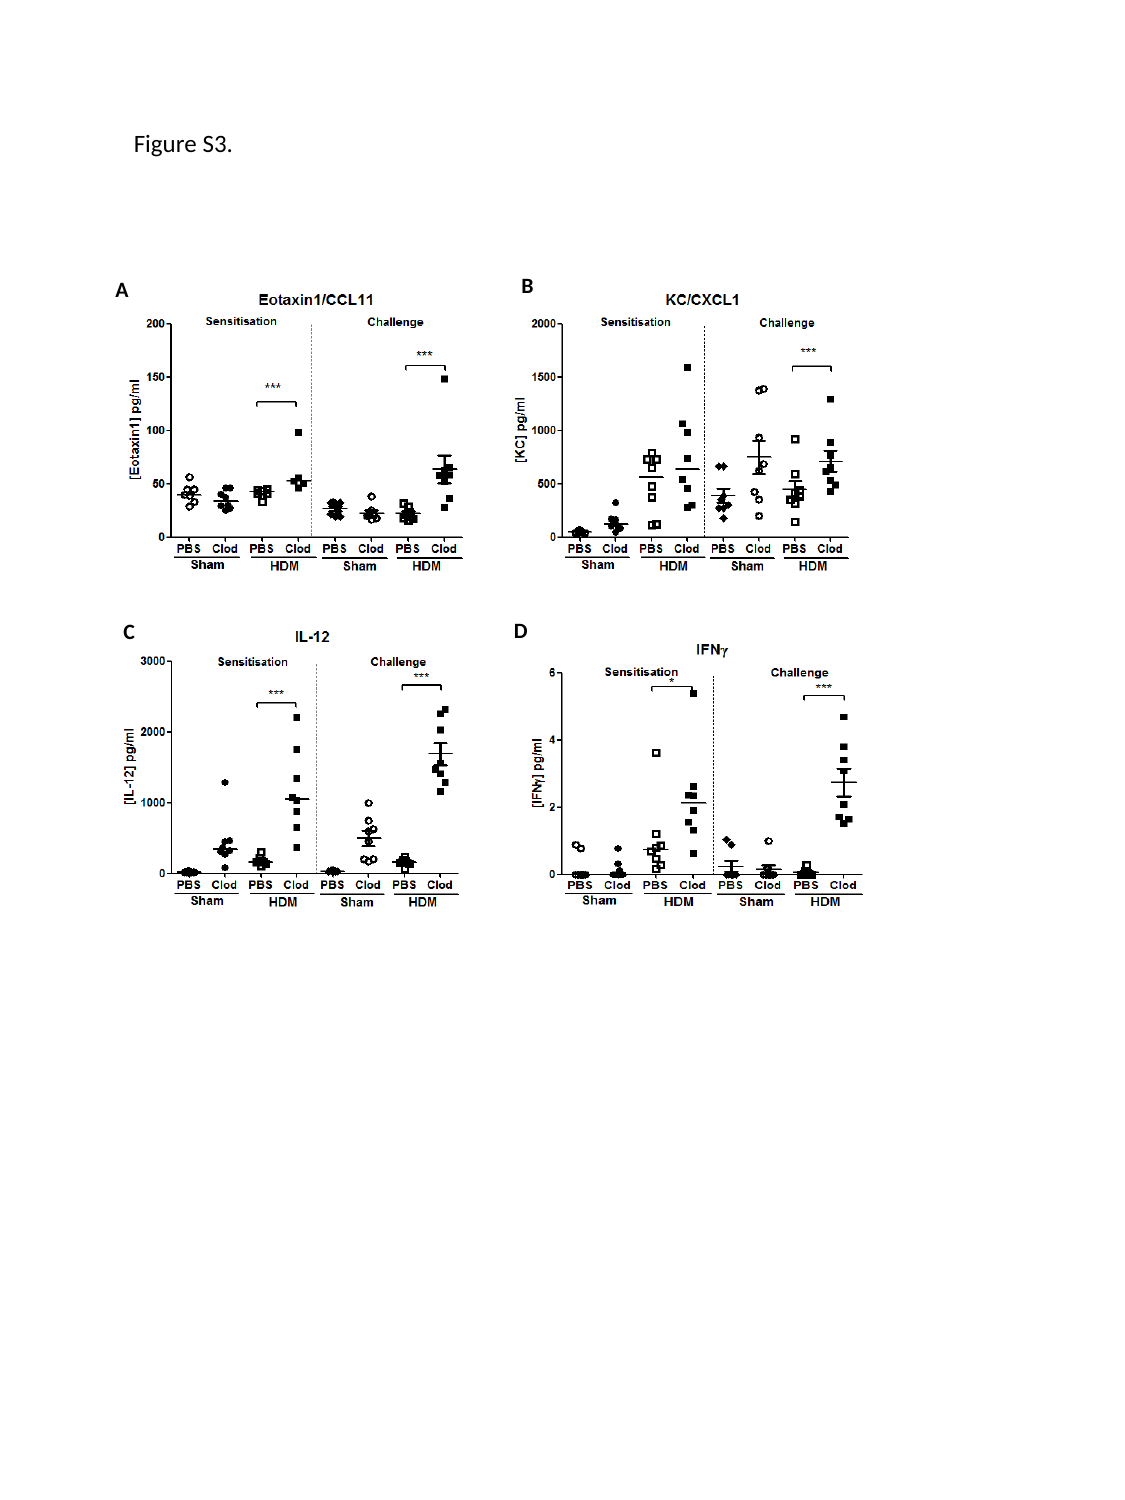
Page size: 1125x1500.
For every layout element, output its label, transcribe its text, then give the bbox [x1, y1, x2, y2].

picture [110, 617, 493, 921]
picture [115, 280, 498, 584]
picture [516, 630, 899, 934]
text_box D [499, 601, 543, 651]
text_box B [506, 257, 549, 306]
text_box C [108, 602, 150, 652]
picture [501, 280, 883, 585]
text_box Figure S3. [118, 112, 249, 165]
text_box A [100, 260, 144, 310]
